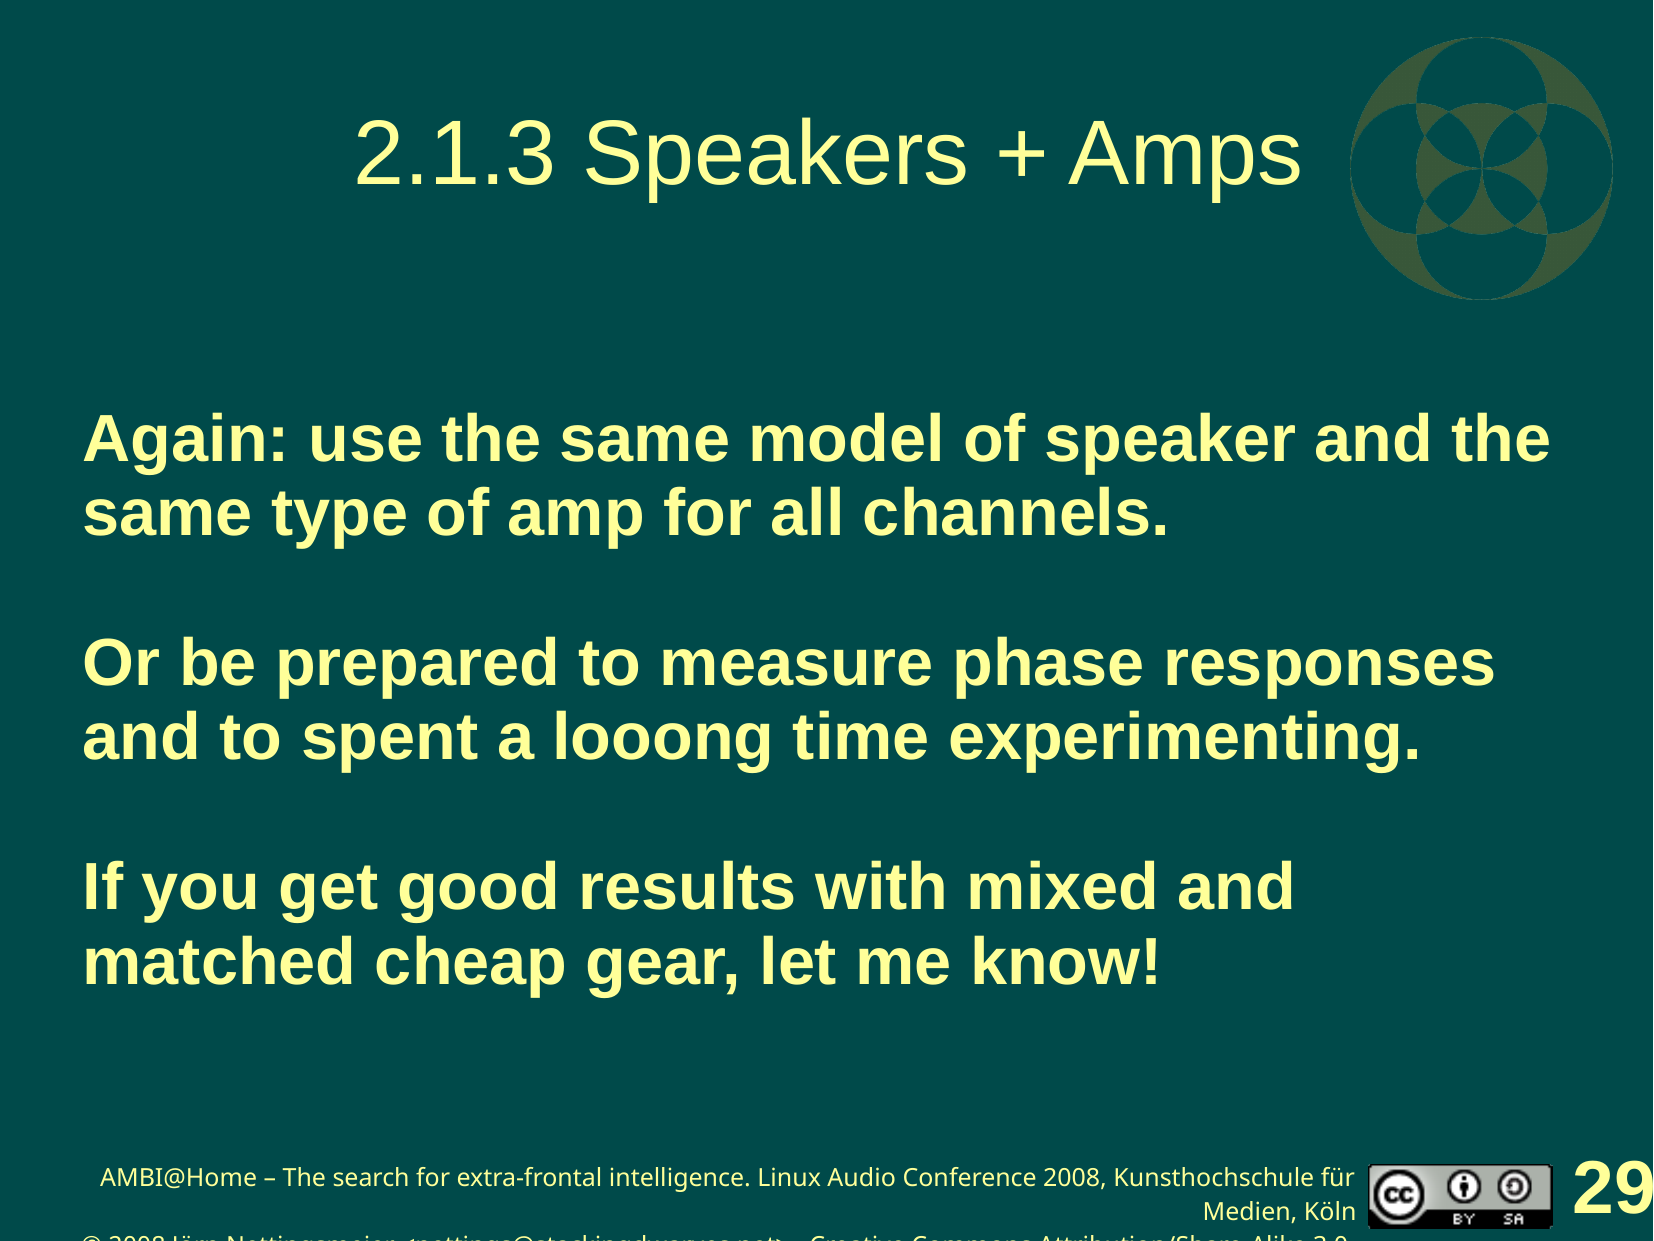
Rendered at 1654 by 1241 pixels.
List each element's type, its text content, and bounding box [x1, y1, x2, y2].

picture [1368, 1164, 1553, 1229]
subtitle Again: use the same model of speaker and the same type of amp for all channels. Or be prepared to measure phase responses and to spent a looong time experimenting. If you get good results with mixed and matched cheap gear, let me know! [82, 297, 1571, 1102]
title 2.1.3 Speakers + Amps [82, 56, 1576, 250]
picture [1350, 37, 1613, 300]
